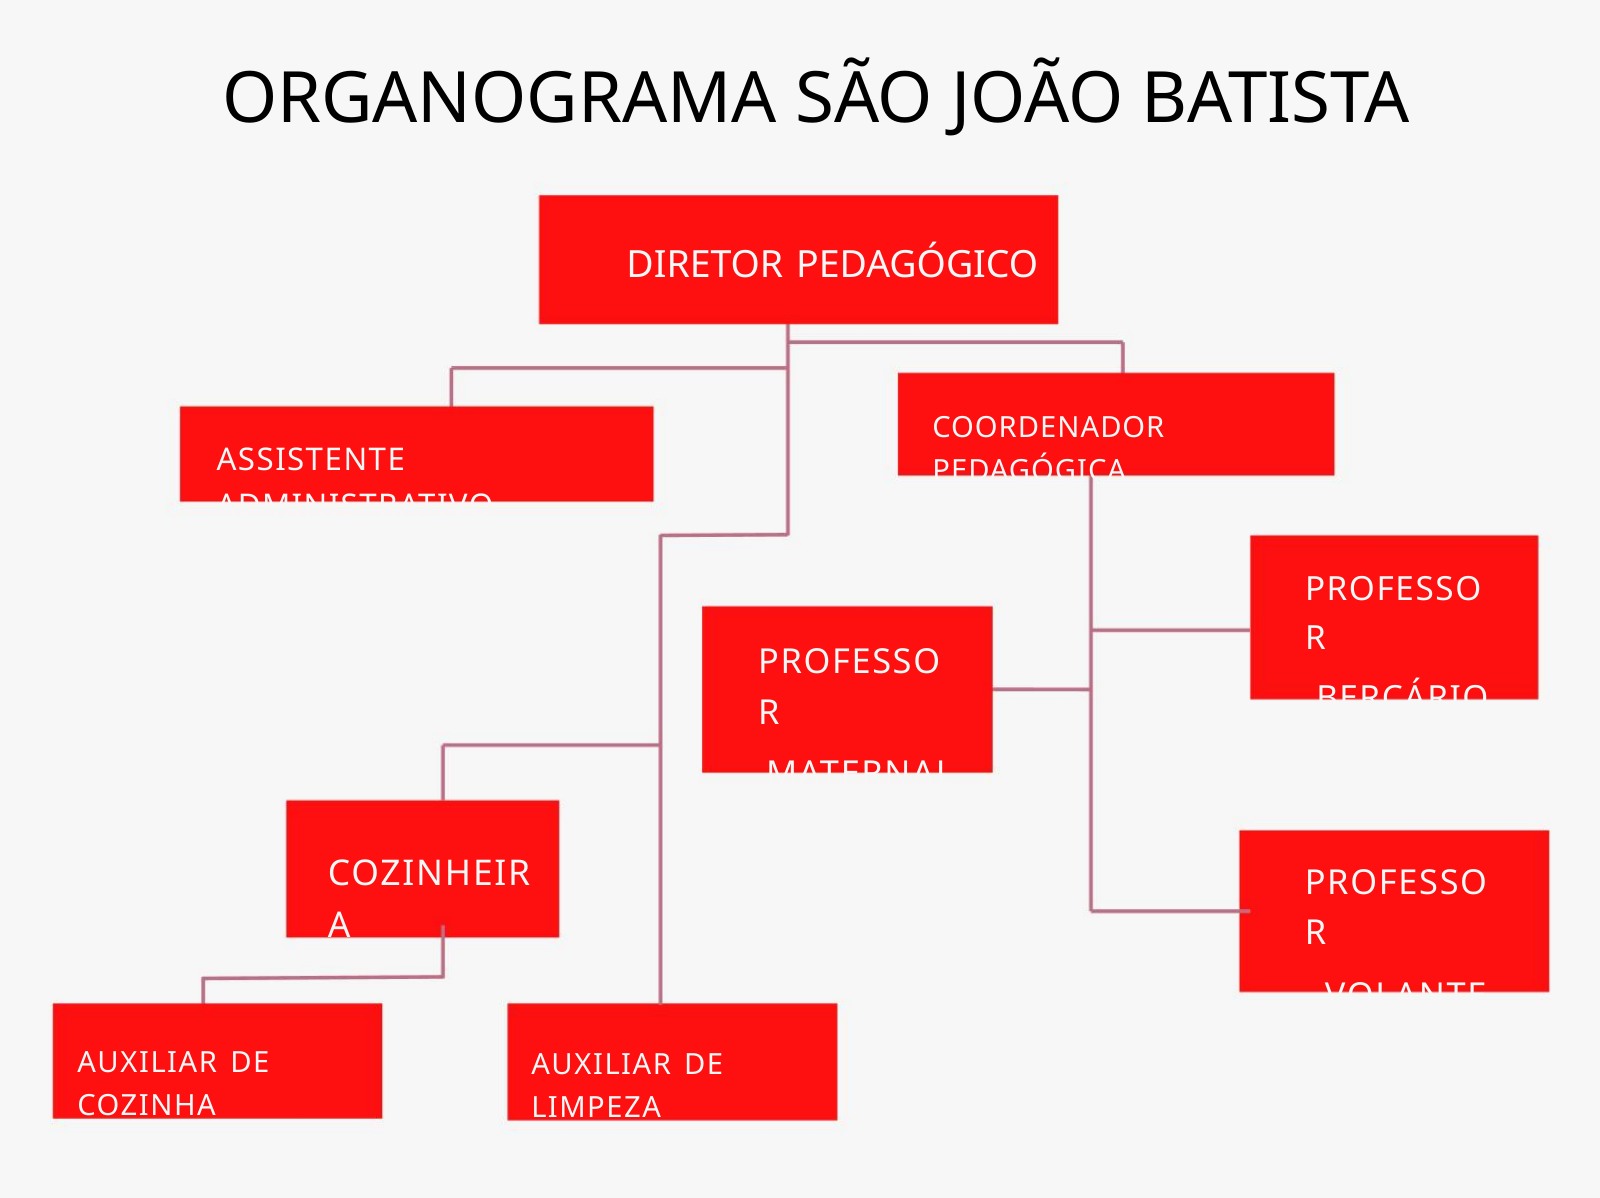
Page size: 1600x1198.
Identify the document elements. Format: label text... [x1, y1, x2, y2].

text_box AUXILIAR DE LIMPEZA [531, 1038, 842, 1124]
text_box COORDENADOR PEDAGÓGICA [932, 401, 1326, 486]
text_box PROFESSOR MATERNAL [758, 630, 962, 793]
text_box COZINHEIRA [327, 840, 543, 945]
text_box ORGANOGRAMA SÃO JOÃO BATISTA DIRETOR PEDAGÓGICO [221, 46, 1432, 286]
text_box [0, 0, 1600, 1198]
text_box AUXILIAR DE COZINHA [77, 1035, 391, 1122]
text_box PROFESSOR BERÇÁRIO [1304, 558, 1503, 717]
text_box ASSISTENTE ADMINISTRATIVO [216, 430, 649, 523]
text_box PROFESSOR VOLANTE [1304, 850, 1509, 1014]
